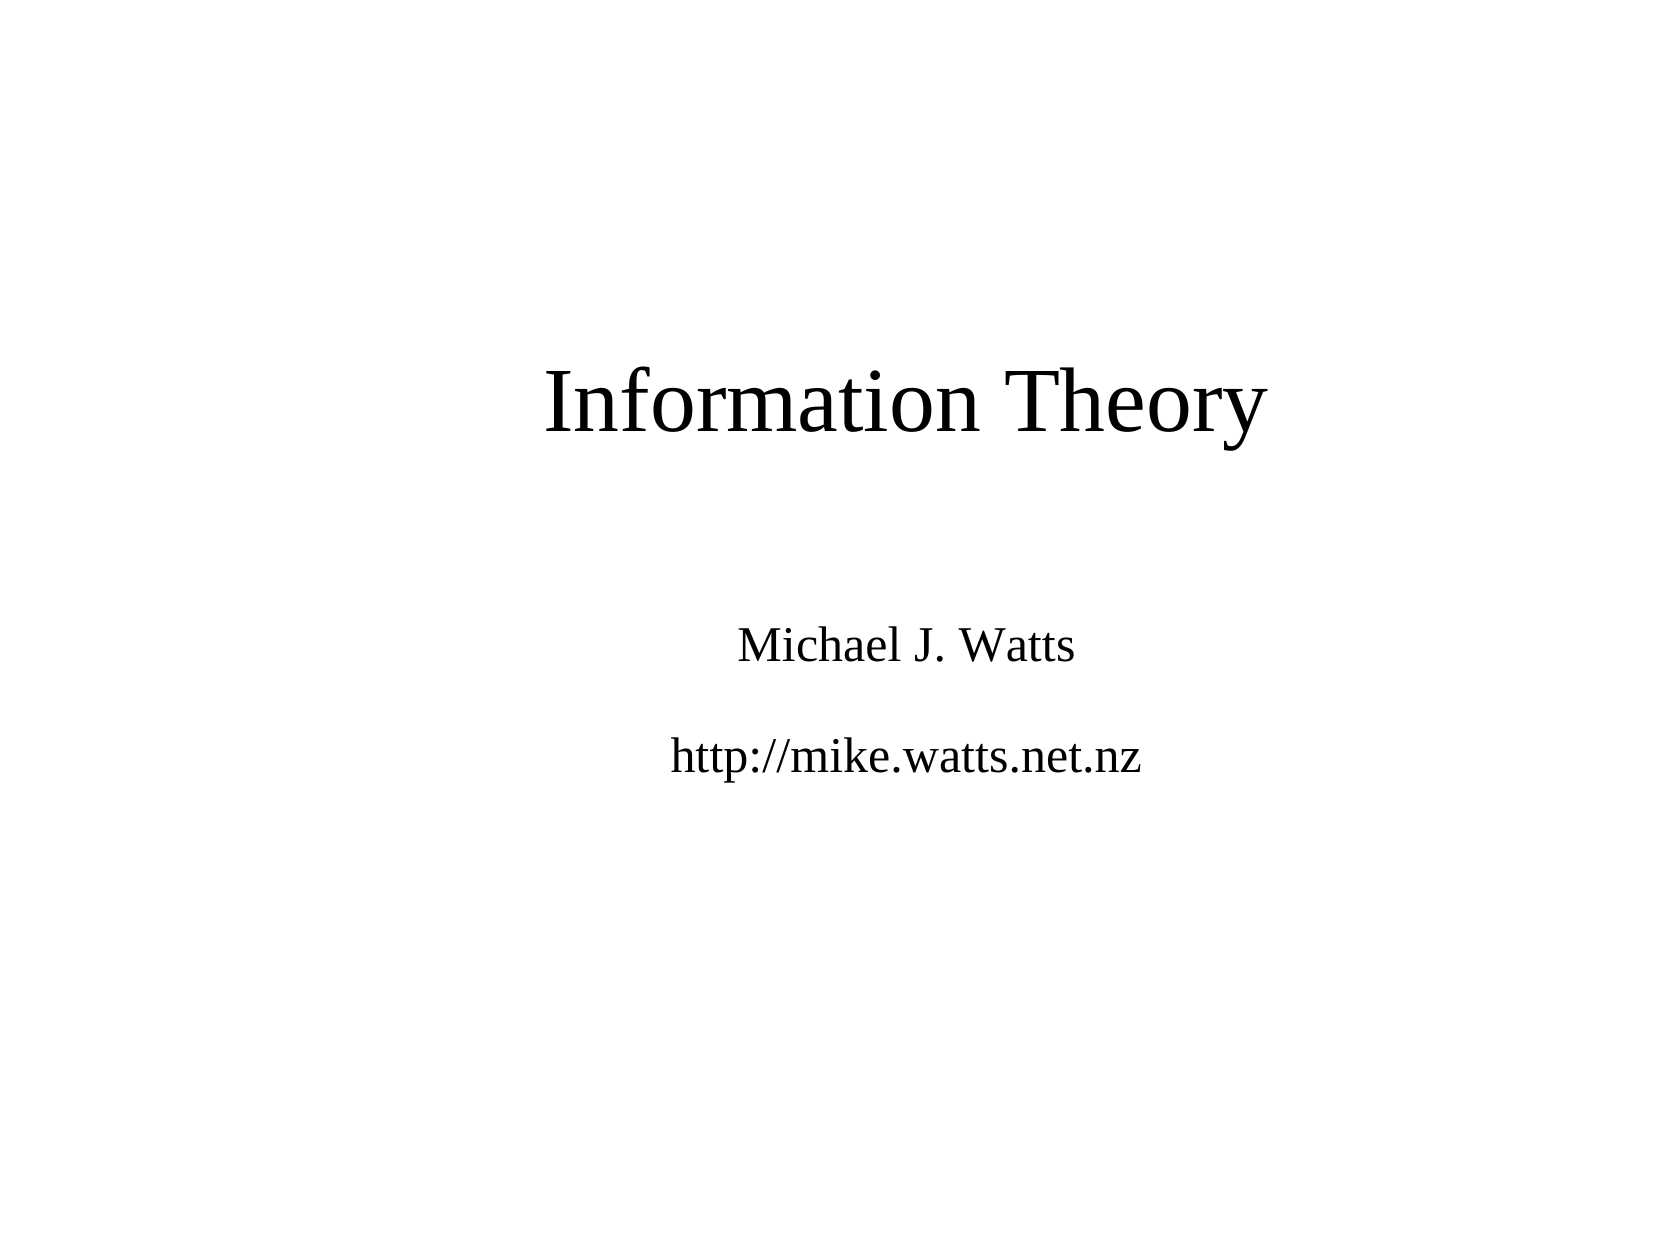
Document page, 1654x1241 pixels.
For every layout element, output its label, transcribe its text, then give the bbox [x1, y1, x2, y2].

text_box Information Theory Michael J. Watts http://mike.watts.net.nz [380, 349, 1433, 913]
